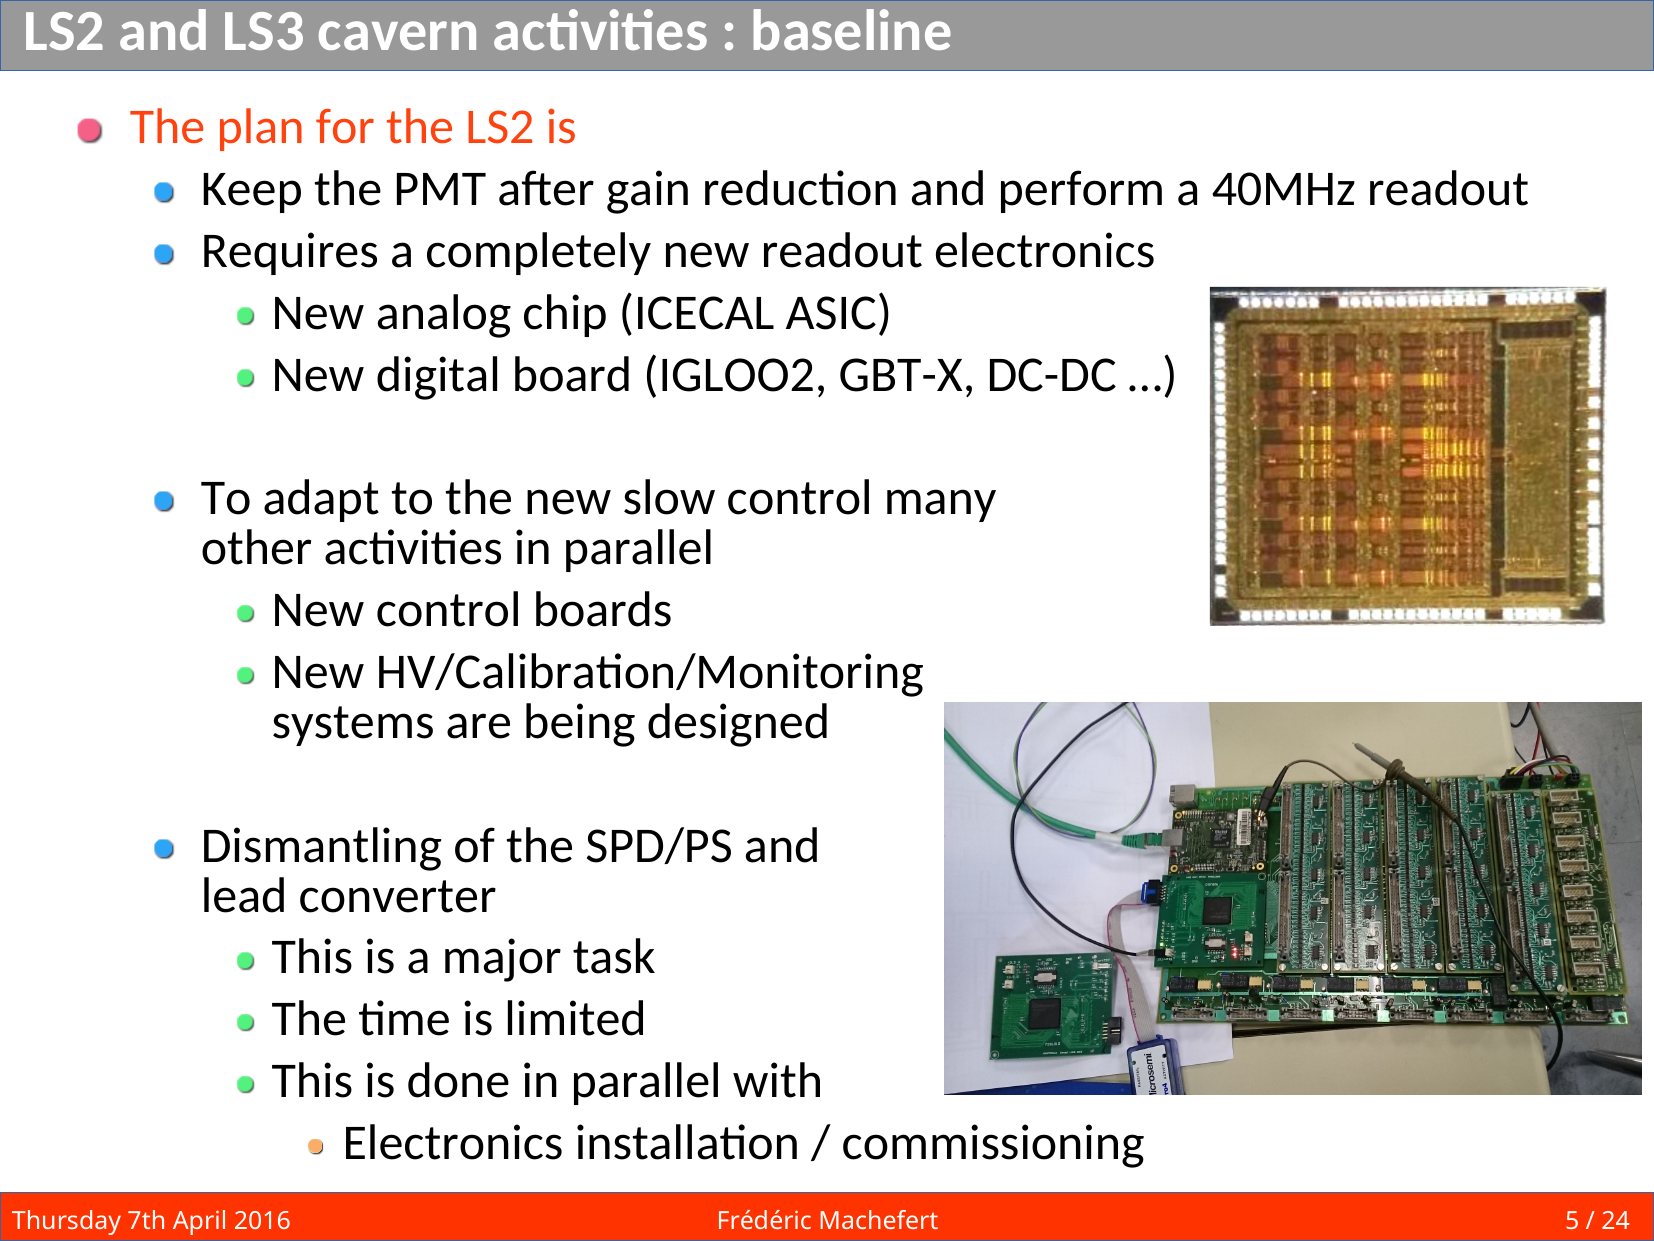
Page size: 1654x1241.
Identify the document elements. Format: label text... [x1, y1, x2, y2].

list The plan for the LS2 is Keep the PMT after gain reduction and perform a 40MHz readout Requires a completely new readout electronics New analog chip (ICECAL ASIC) New digital board (IGLOO2, GBT-X, DC-DC …) To adapt to the new slow control many other activities in parallel New control boards New HV/Calibration/Monitoring systems are being designed Dismantling of the SPD/PS and lead converter This is a major task The time is limited This is done in parallel with Electronics installation / commissioning [59, 106, 1595, 1234]
picture [1209, 286, 1607, 626]
title LS2 and LS3 cavern activities : baseline [23, 0, 1630, 71]
picture [944, 702, 1642, 1095]
